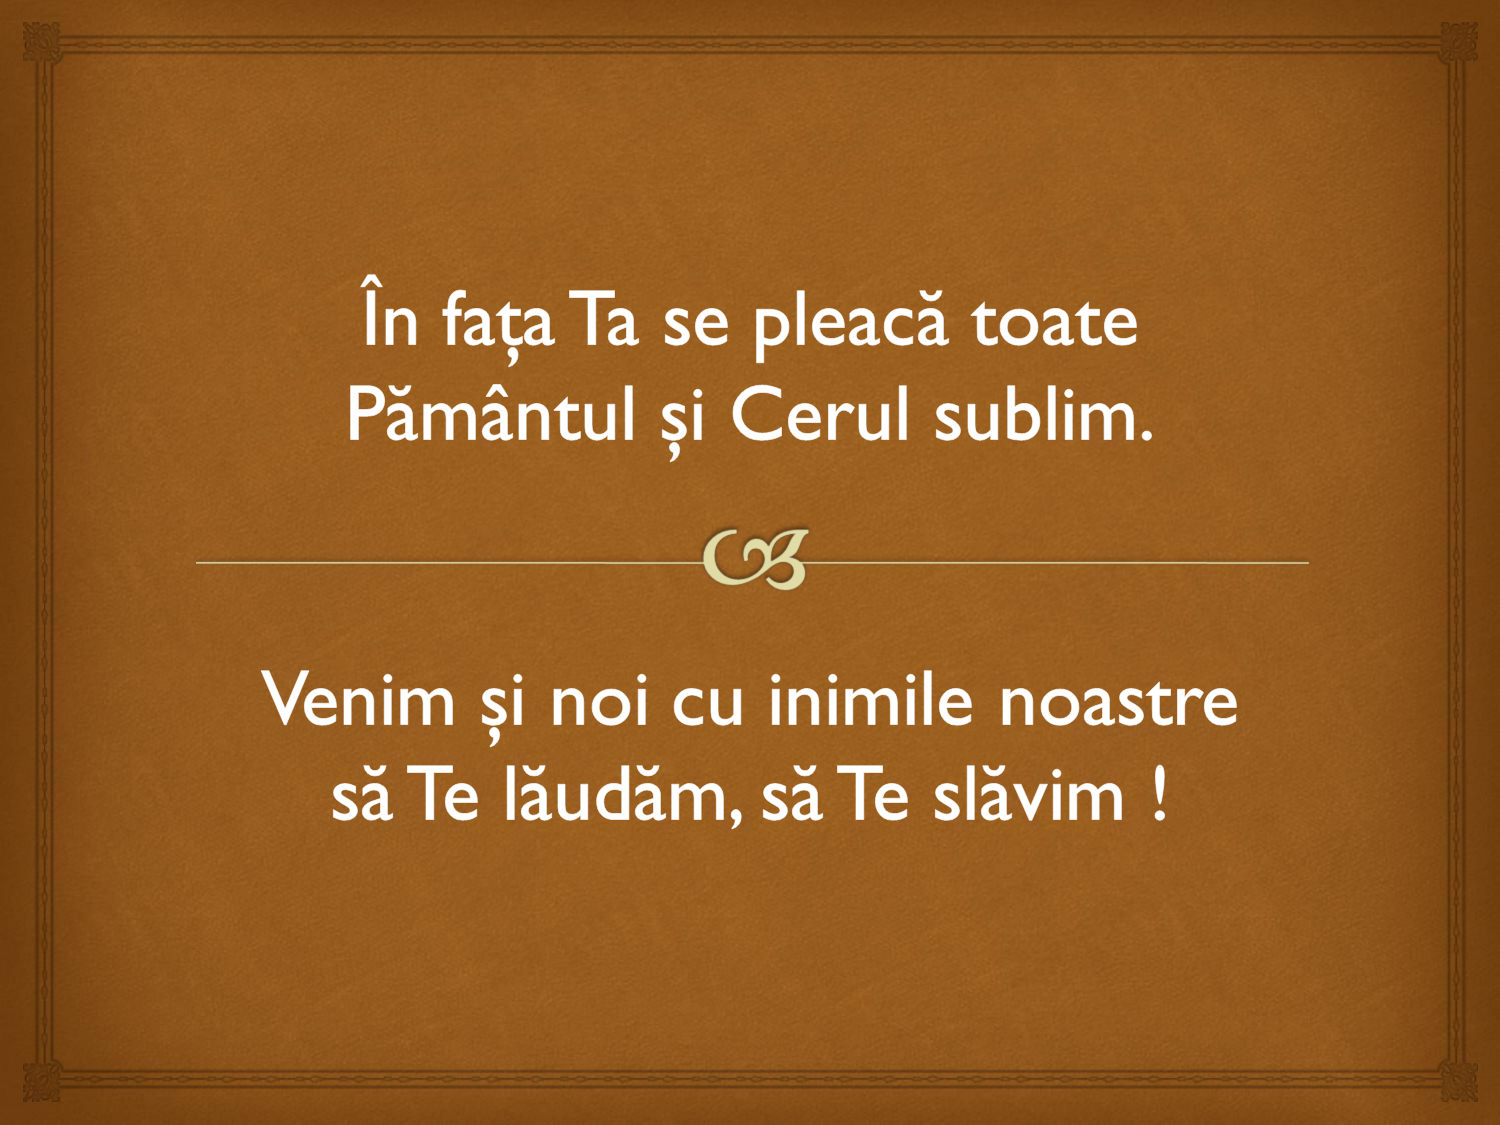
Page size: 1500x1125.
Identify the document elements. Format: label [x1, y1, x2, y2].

picture [0, 0, 1500, 1125]
text_box [53, 245, 1447, 887]
